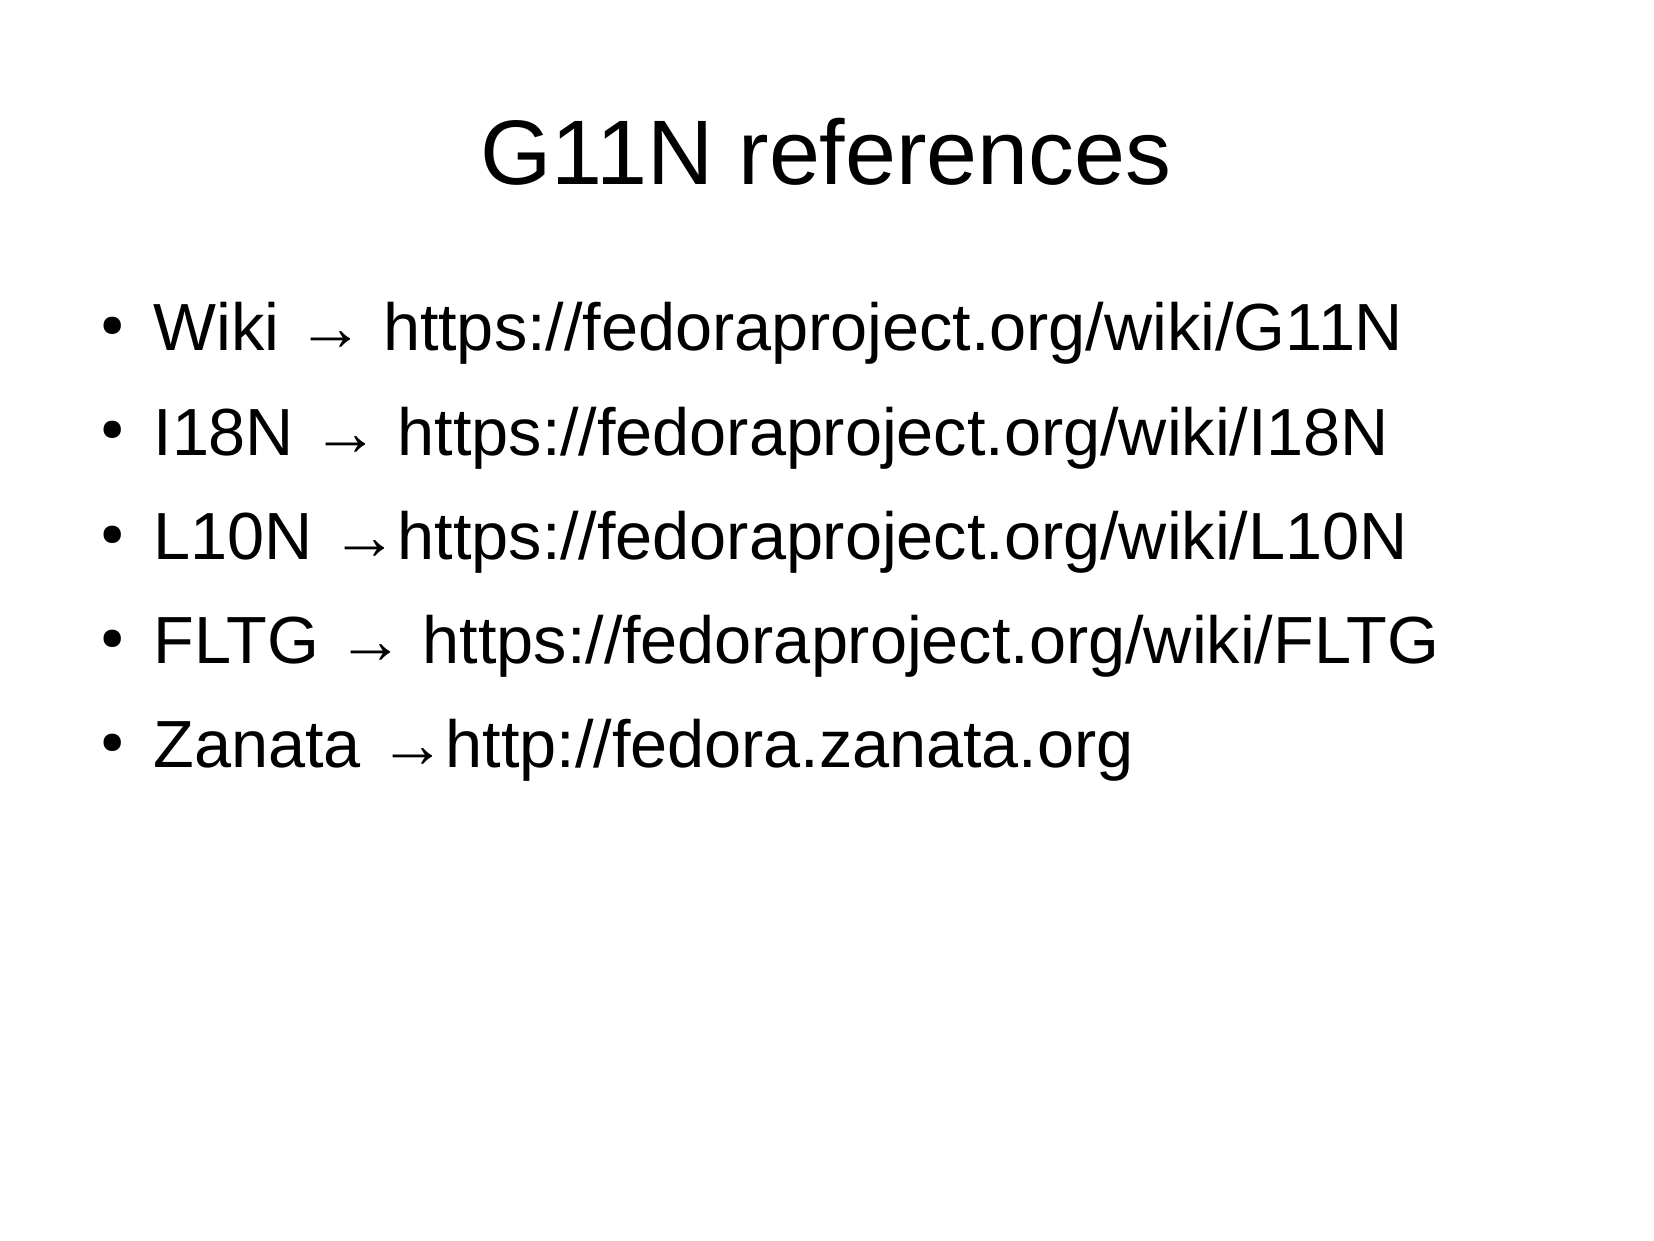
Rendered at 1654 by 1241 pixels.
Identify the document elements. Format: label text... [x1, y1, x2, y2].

list Wiki → https://fedoraproject.org/wiki/G11N I18N → https://fedoraproject.org/wiki/I18N L10N →https://fedoraproject.org/wiki/L10N FLTG → https://fedoraproject.org/wiki/FLTG Zanata →http://fedora.zanata.org [82, 290, 1571, 1010]
title G11N references [82, 49, 1571, 257]
